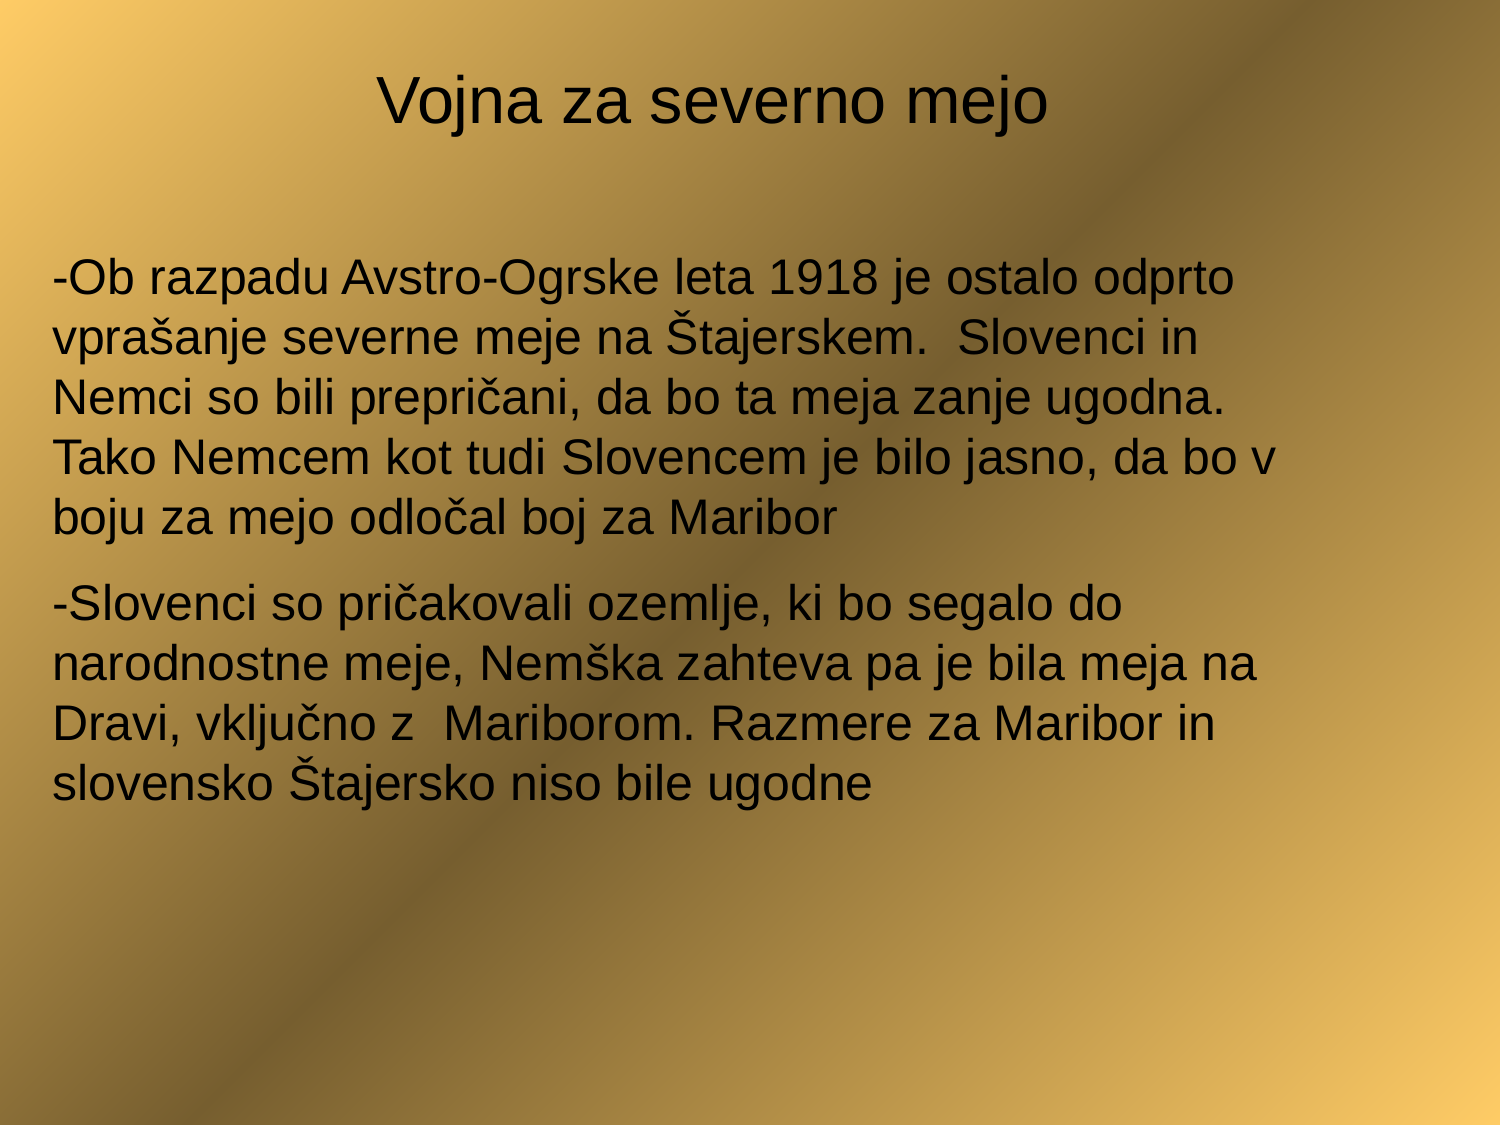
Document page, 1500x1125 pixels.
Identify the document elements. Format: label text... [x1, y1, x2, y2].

text_box Vojna za severno mejo [224, 49, 1188, 145]
text_box -Ob razpadu Avstro-Ogrske leta 1918 je ostalo odprto vprašanje severne meje na Štajerskem. Slovenci in Nemci so bili prepričani, da bo ta meja zanje ugodna. Tako Nemcem kot tudi Slovencem je bilo jasno, da bo v boju za mejo odločal boj za Maribor -Slovenci so pričakovali ozemlje, ki bo segalo do narodnostne meje, Nemška zahteva pa je bila meja na Dravi, vključno z Mariborom. Razmere za Maribor in slovensko Štajersko niso bile ugodne [37, 237, 1338, 818]
